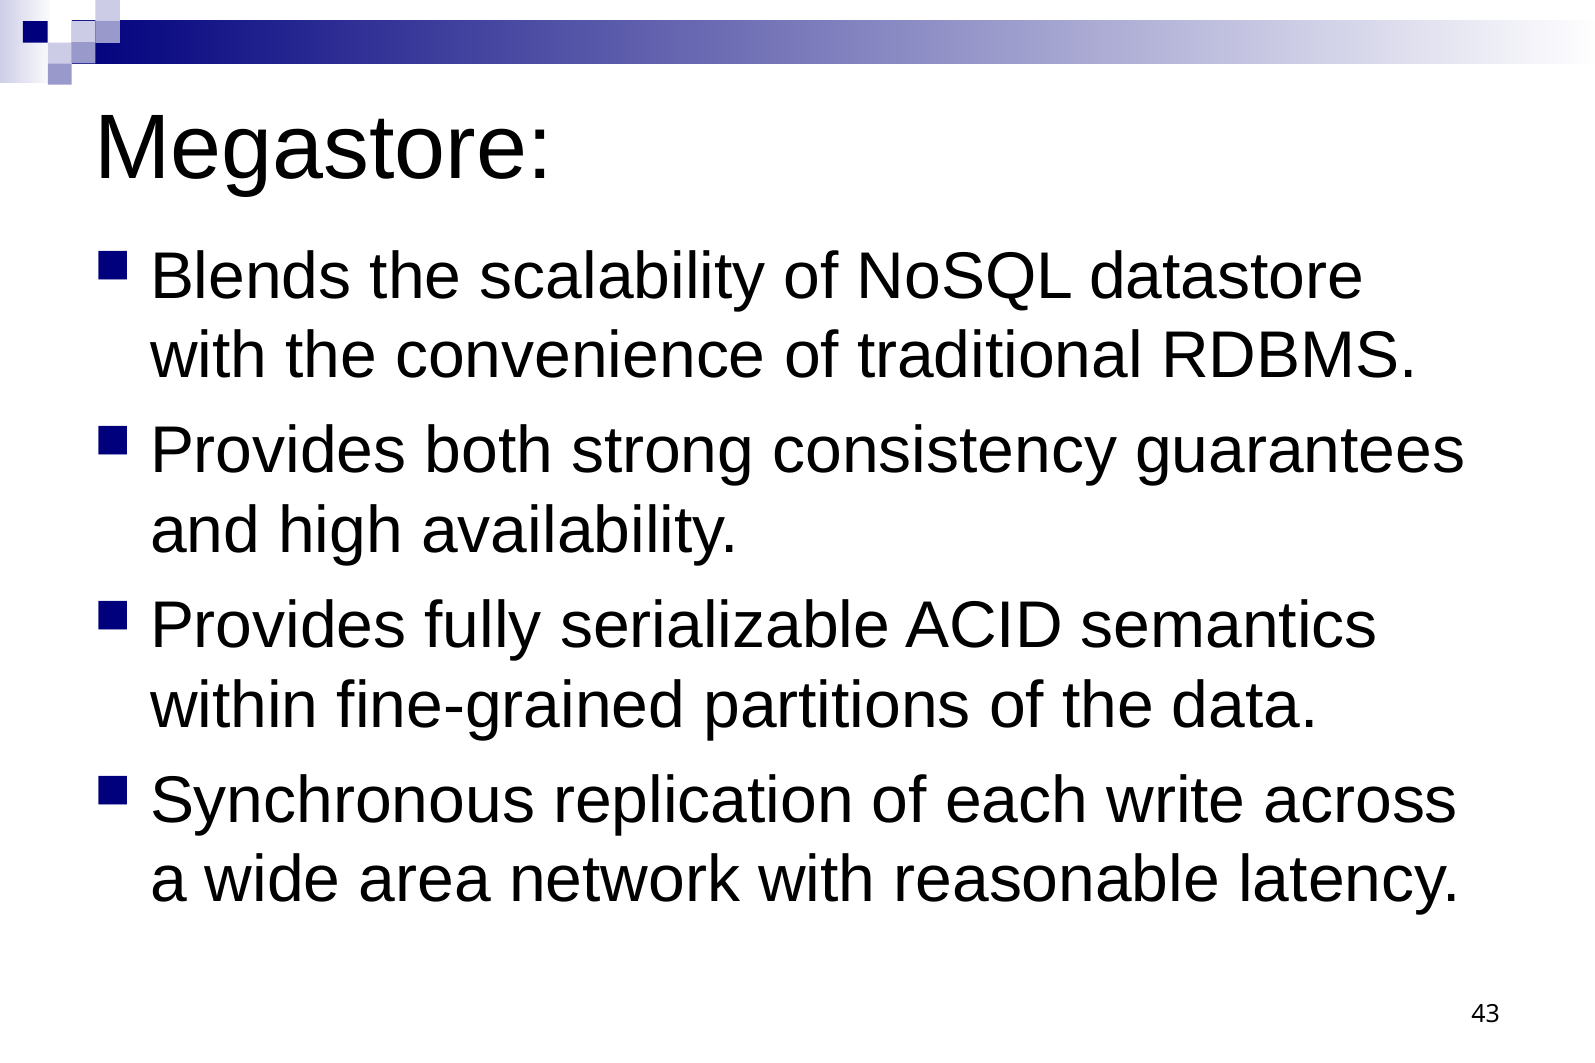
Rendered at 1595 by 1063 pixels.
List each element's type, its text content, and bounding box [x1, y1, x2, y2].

title Megastore: [79, 70, 1515, 213]
list Blends the scalability of NoSQL datastore with the convenience of traditional RDBMS. Provides both strong consistency guarantees and high availability. Provides fully serializable ACID semantics within fine-grained partitions of the data. Synchronous replication of each write across a wide area network with reasonable latency. [79, 224, 1515, 926]
